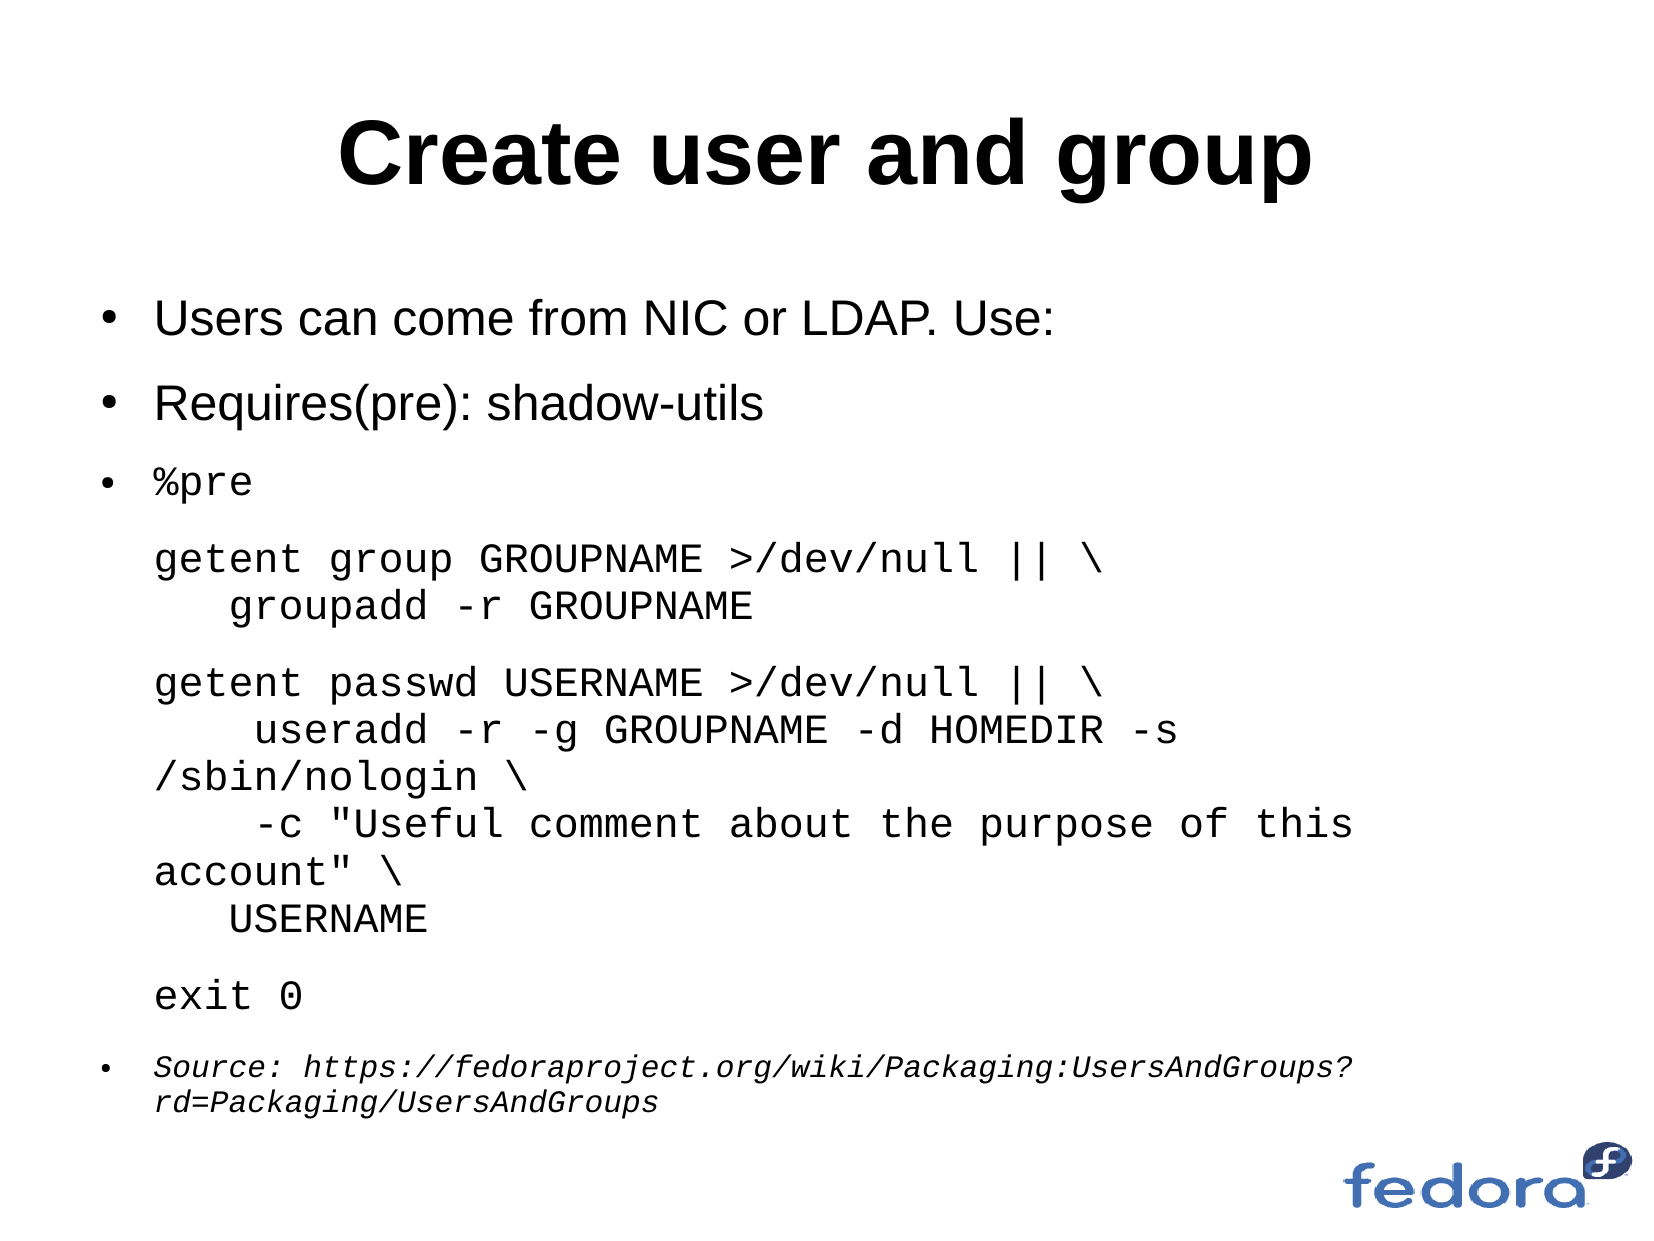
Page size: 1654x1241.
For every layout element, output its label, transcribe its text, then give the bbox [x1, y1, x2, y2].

picture [1332, 1124, 1651, 1227]
title Create user and group [82, 49, 1571, 257]
list Users can come from NIC or LDAP. Use: Requires(pre): shadow-utils %pre getent group GROUPNAME >/dev/null || \ groupadd -r GROUPNAME getent passwd USERNAME >/dev/null || \ useradd -r -g GROUPNAME -d HOMEDIR -s /sbin/nologin \ -c "Useful comment about the purpose of this account" \ USERNAME exit 0 Source: https://fedoraproject.org/wiki/Packaging:UsersAndGroups?rd=Packaging/UsersAndGroups [82, 290, 1571, 1168]
